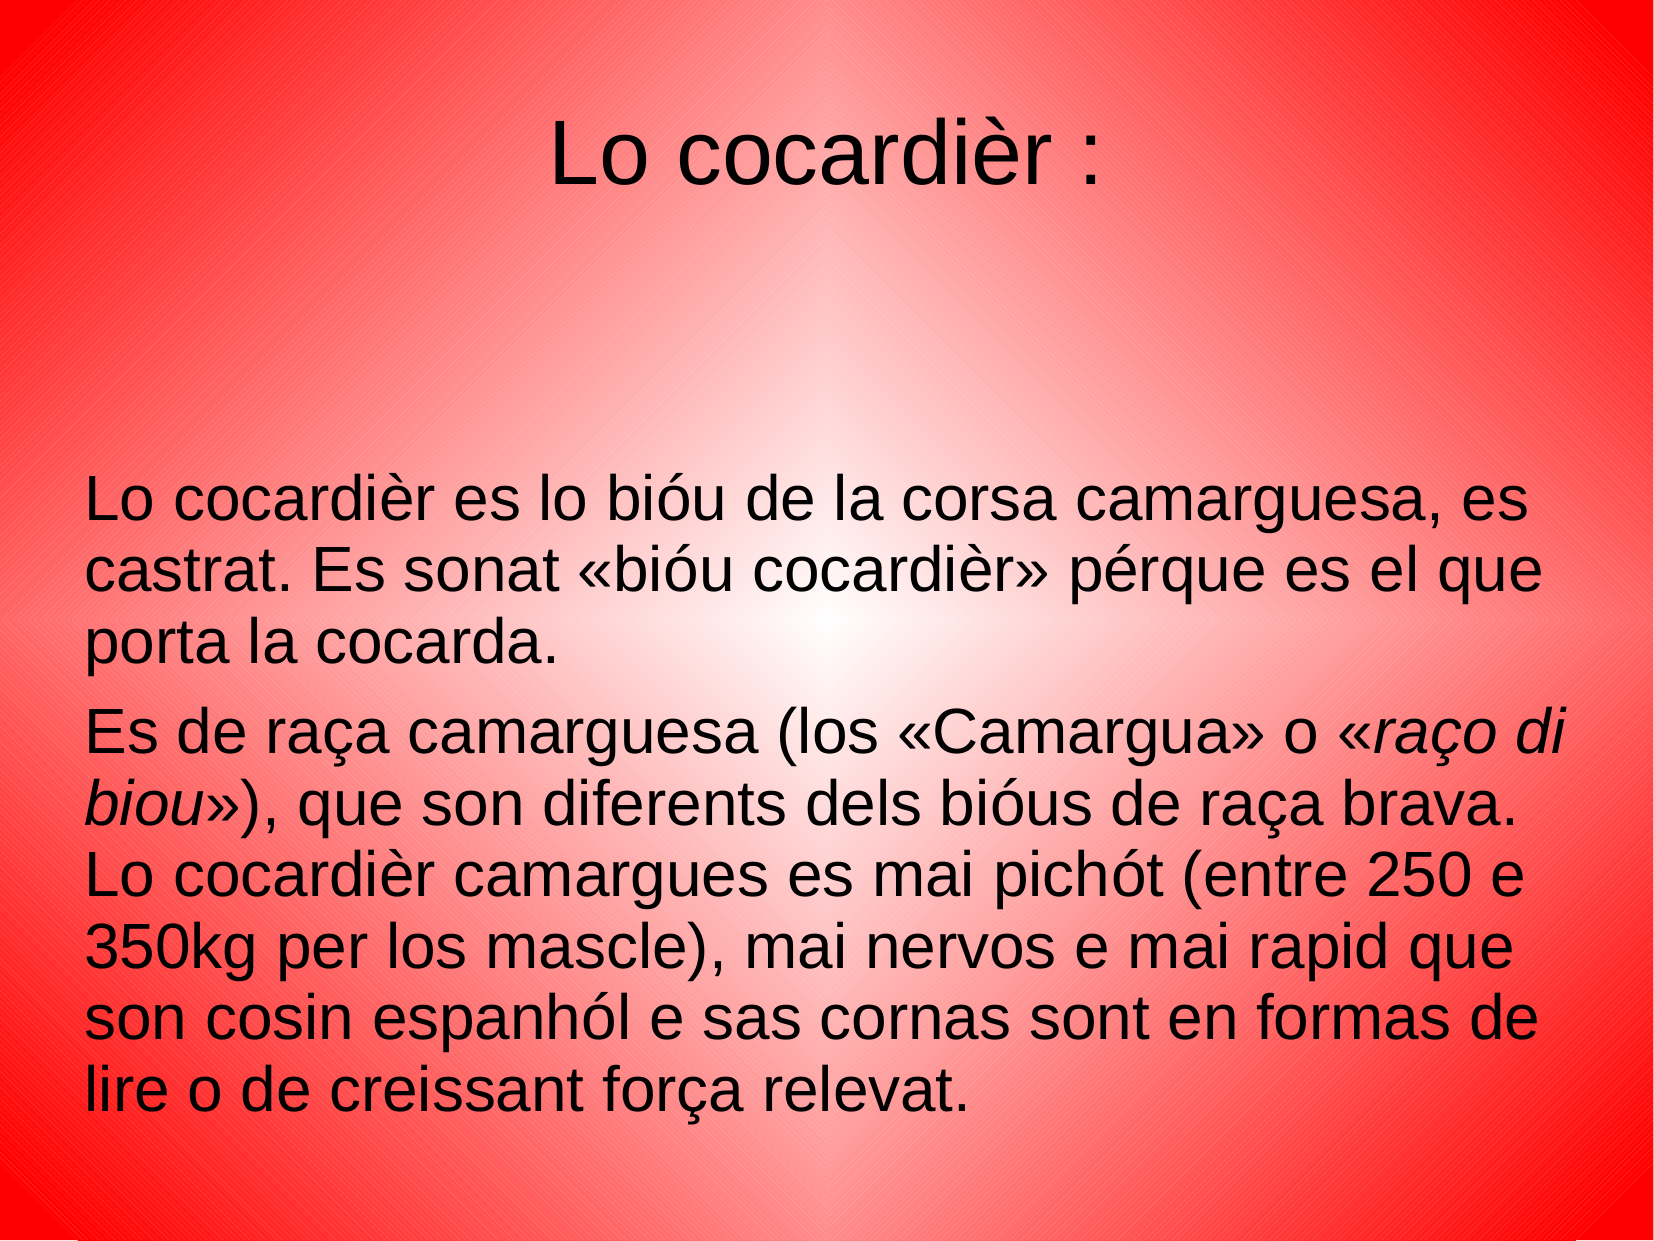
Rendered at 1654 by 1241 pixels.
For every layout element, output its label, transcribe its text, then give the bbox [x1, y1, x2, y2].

title Lo cocardièr : [82, 49, 1571, 257]
list Lo cocardièr es lo bióu de la corsa camarguesa, es castrat. Es sonat «bióu cocardièr» pérque es el que porta la cocarda. Es de raça camarguesa (los «Camargua» o «raço di biou»), que son diferents dels bióus de raça brava. Lo cocardièr camargues es mai pichót (entre 250 e 350kg per los mascle), mai nervos e mai rapid que son cosin espanhól e sas cornas sont en formas de lire o de creissant força relevat. [84, 305, 1573, 1133]
